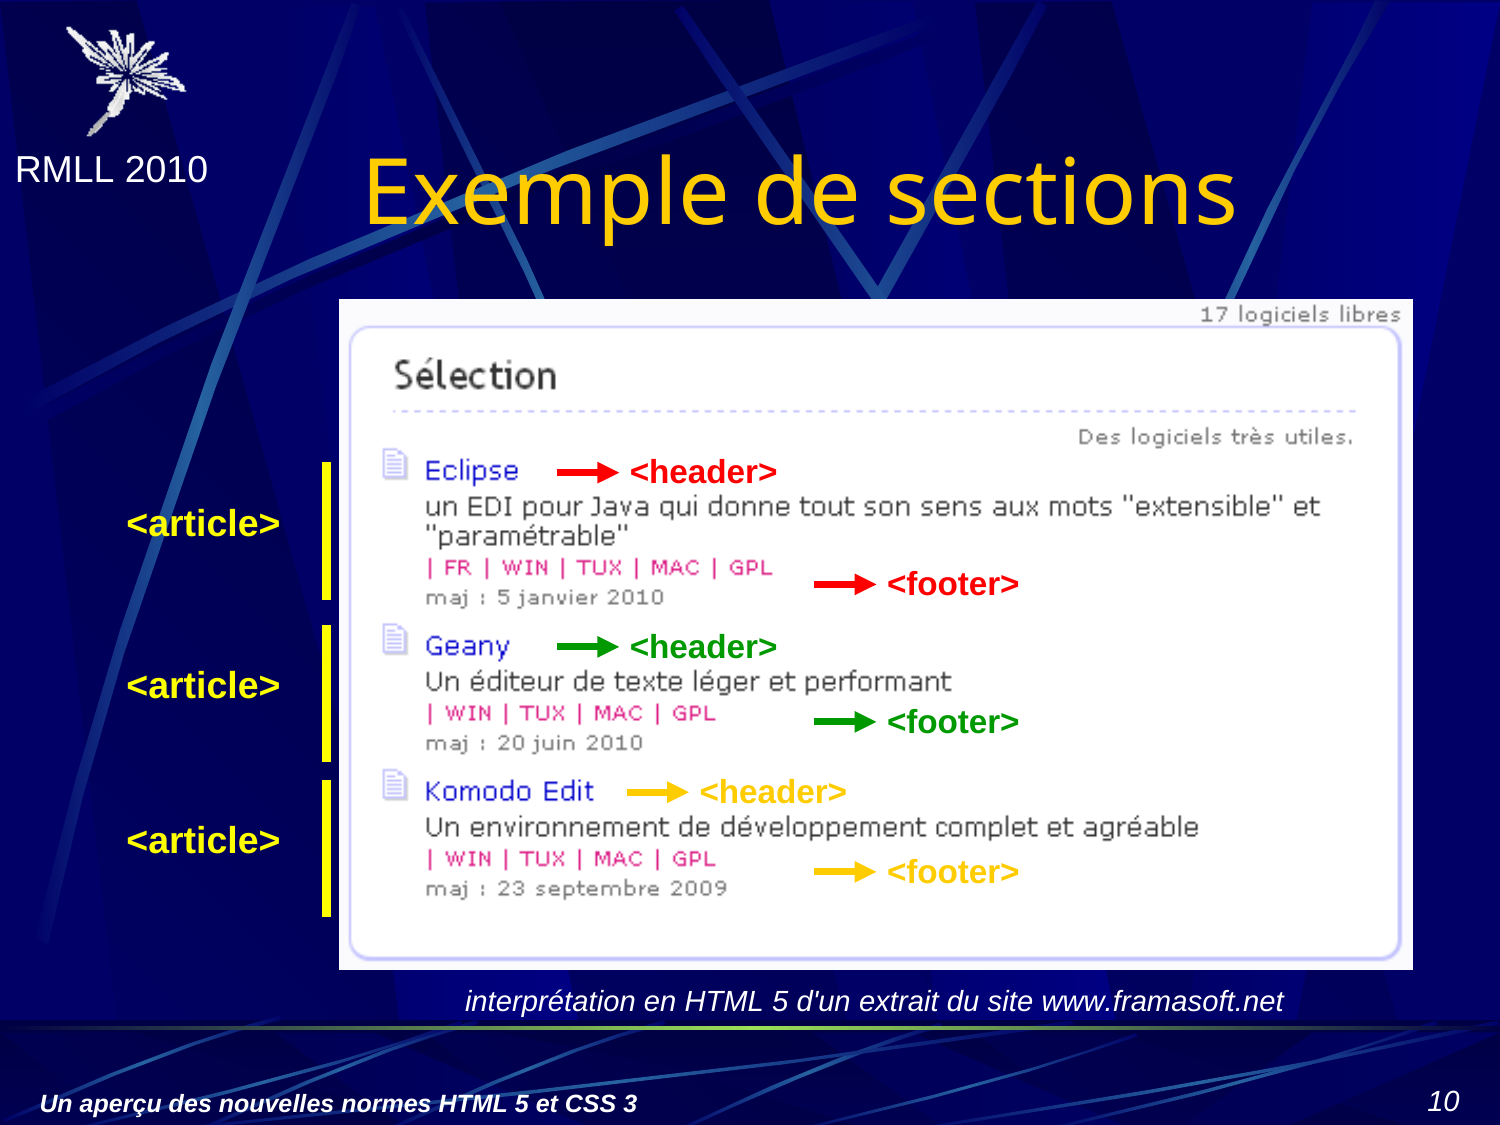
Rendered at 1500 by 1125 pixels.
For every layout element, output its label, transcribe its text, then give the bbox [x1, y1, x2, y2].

text_box <article> [126, 815, 302, 861]
text_box interprétation en HTML 5 d'un extrait du site www.framasoft.net [337, 974, 1413, 1026]
text_box <header> [629, 624, 790, 665]
text_box <header> [629, 450, 790, 491]
text_box <header> [699, 770, 859, 811]
picture [339, 299, 1413, 970]
text_box <article> [126, 498, 302, 544]
text_box <footer> [887, 562, 1047, 603]
title Exemple de sections [224, 87, 1375, 288]
picture [62, 24, 188, 138]
text_box <footer> [887, 849, 1047, 890]
text_box <footer> [887, 699, 1047, 740]
text_box <article> [126, 661, 302, 707]
